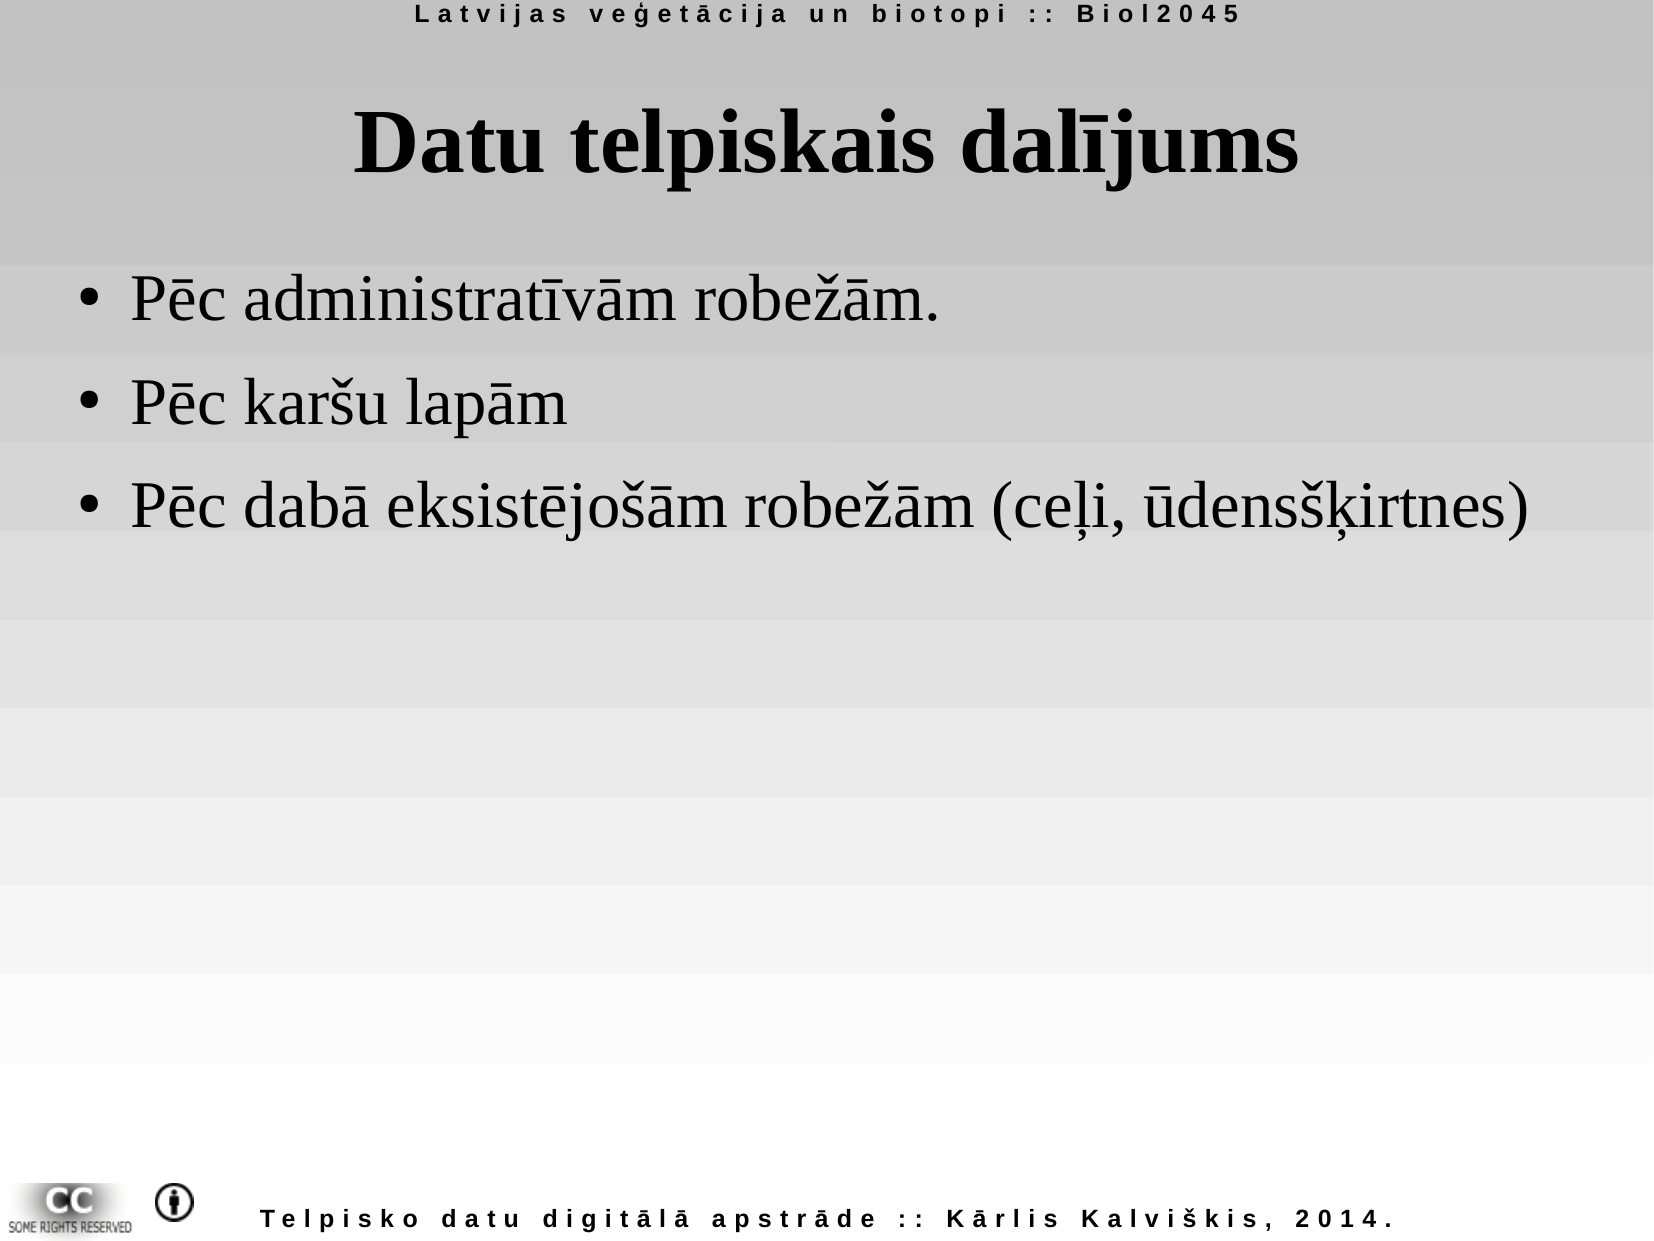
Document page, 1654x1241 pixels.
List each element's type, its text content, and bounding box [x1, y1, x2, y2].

picture [0, 0, 1654, 1241]
list Pēc administratīvām robežām. Pēc karšu lapām Pēc dabā eksistējošām robežām (ceļi, ūdensšķirtnes) [59, 261, 1596, 1175]
title Datu telpiskais dalījums [59, 37, 1596, 246]
